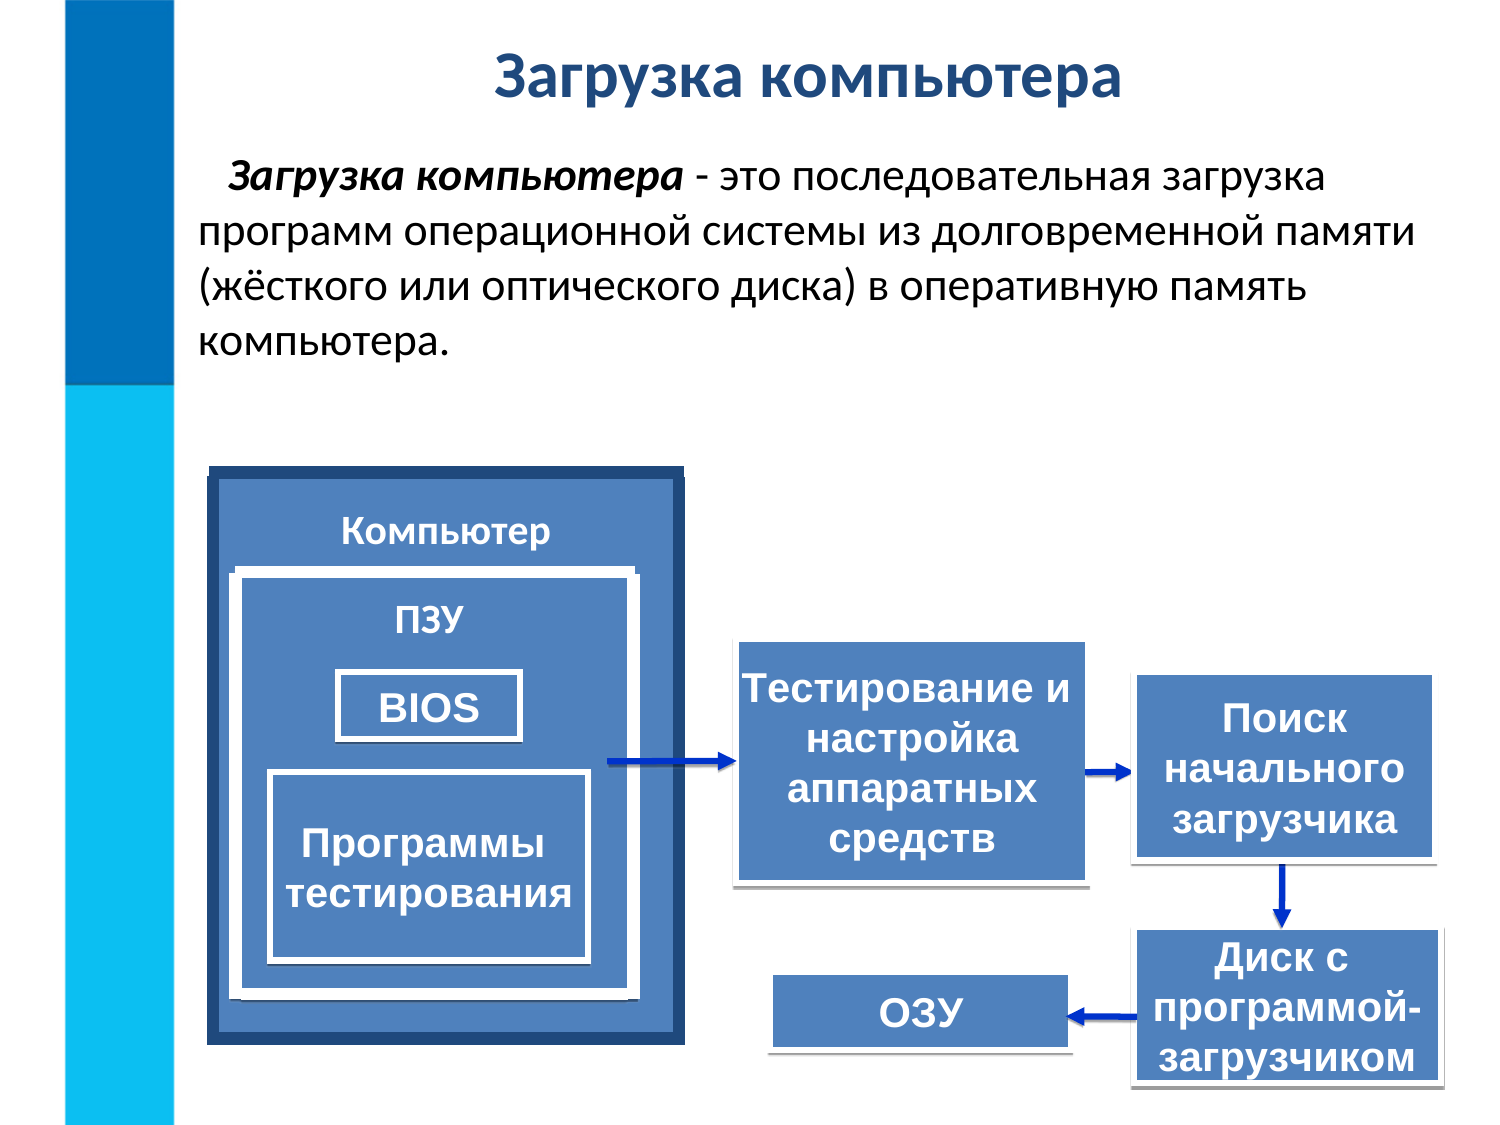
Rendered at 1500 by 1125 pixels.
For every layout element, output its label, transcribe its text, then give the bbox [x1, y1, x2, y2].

picture [0, 0, 1500, 1125]
text_box Тестирование и настройка аппаратных средств [736, 638, 1089, 884]
text_box Программы тестирования [269, 771, 589, 961]
text_box Диск с программой- загрузчиком [1134, 927, 1441, 1083]
text_box [212, 472, 680, 1039]
text_box BIOS [338, 672, 521, 739]
text_box ПЗУ [326, 583, 532, 650]
text_box Поиск начального загрузчика [1134, 672, 1436, 861]
text_box ОЗУ [770, 971, 1072, 1050]
text_box Загрузка компьютера [183, 31, 1436, 126]
text_box Загрузка компьютера - это последовательная загрузка программ операционной системы из долговременной памяти (жёсткого или оптического диска) в оперативную память компьютера. [183, 137, 1465, 373]
text_box Компьютер [258, 494, 634, 562]
